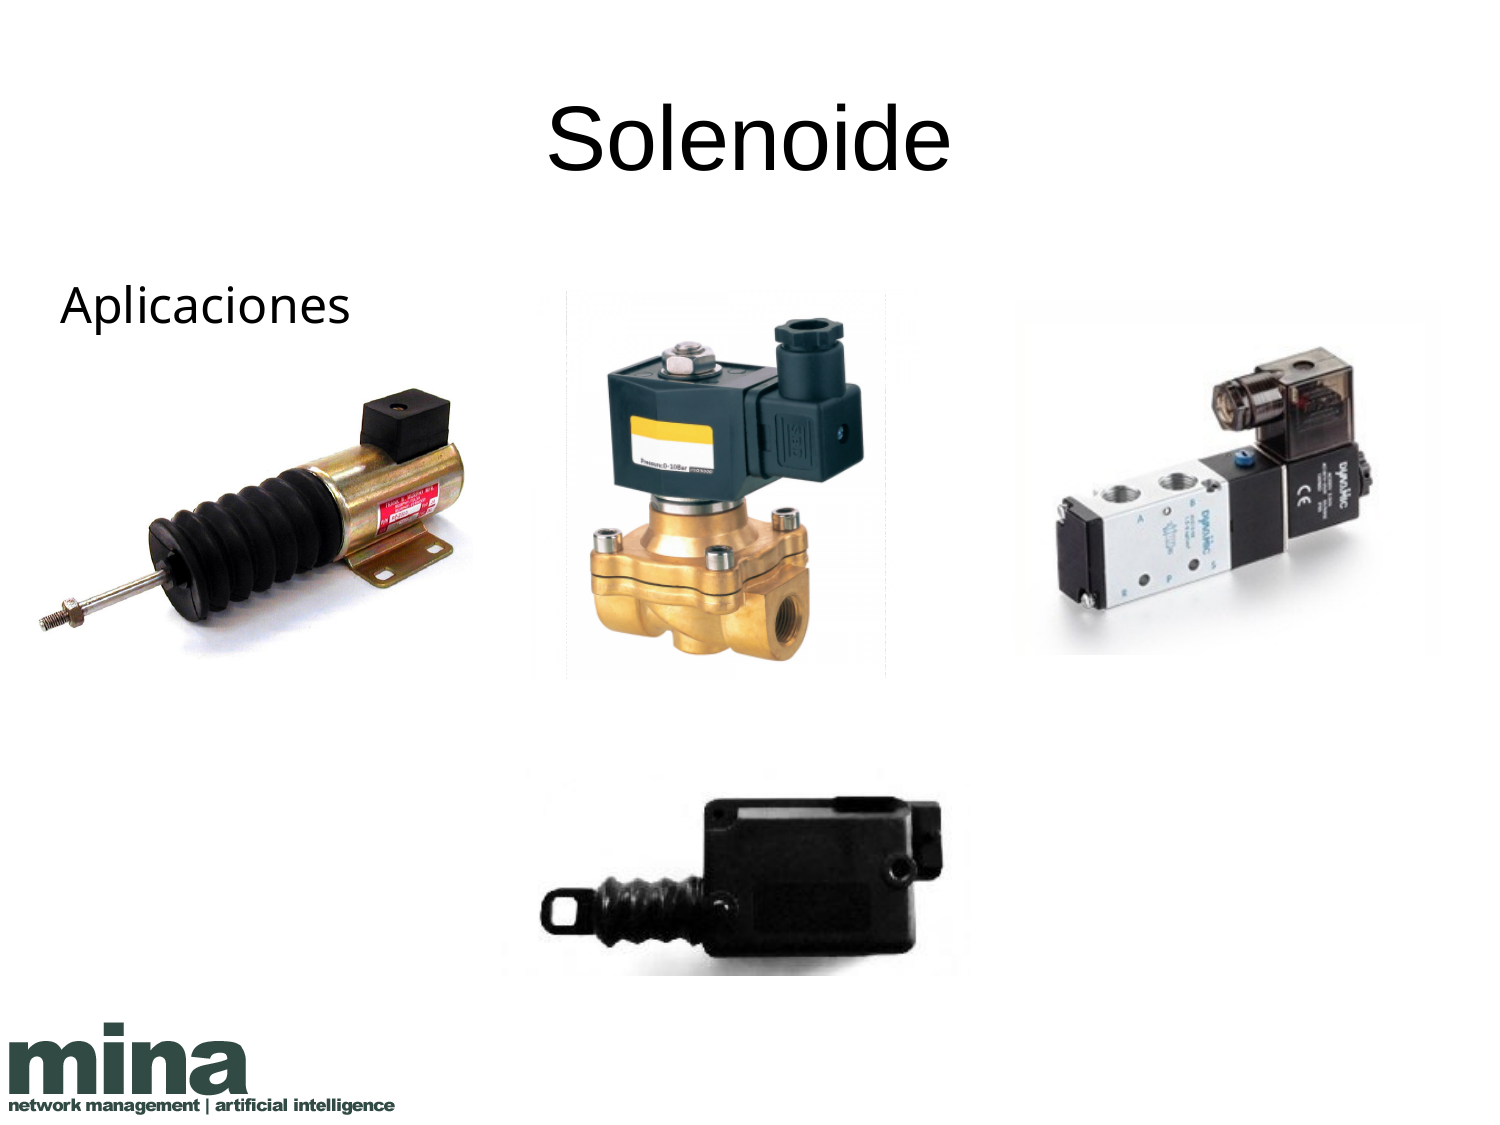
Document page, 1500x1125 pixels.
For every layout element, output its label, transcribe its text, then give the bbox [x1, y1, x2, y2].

picture [0, 1016, 402, 1119]
list Aplicaciones [45, 262, 827, 486]
title Solenoide [75, 45, 1426, 233]
picture [1003, 295, 1442, 655]
picture [31, 350, 473, 686]
picture [531, 289, 921, 680]
picture [501, 767, 971, 976]
